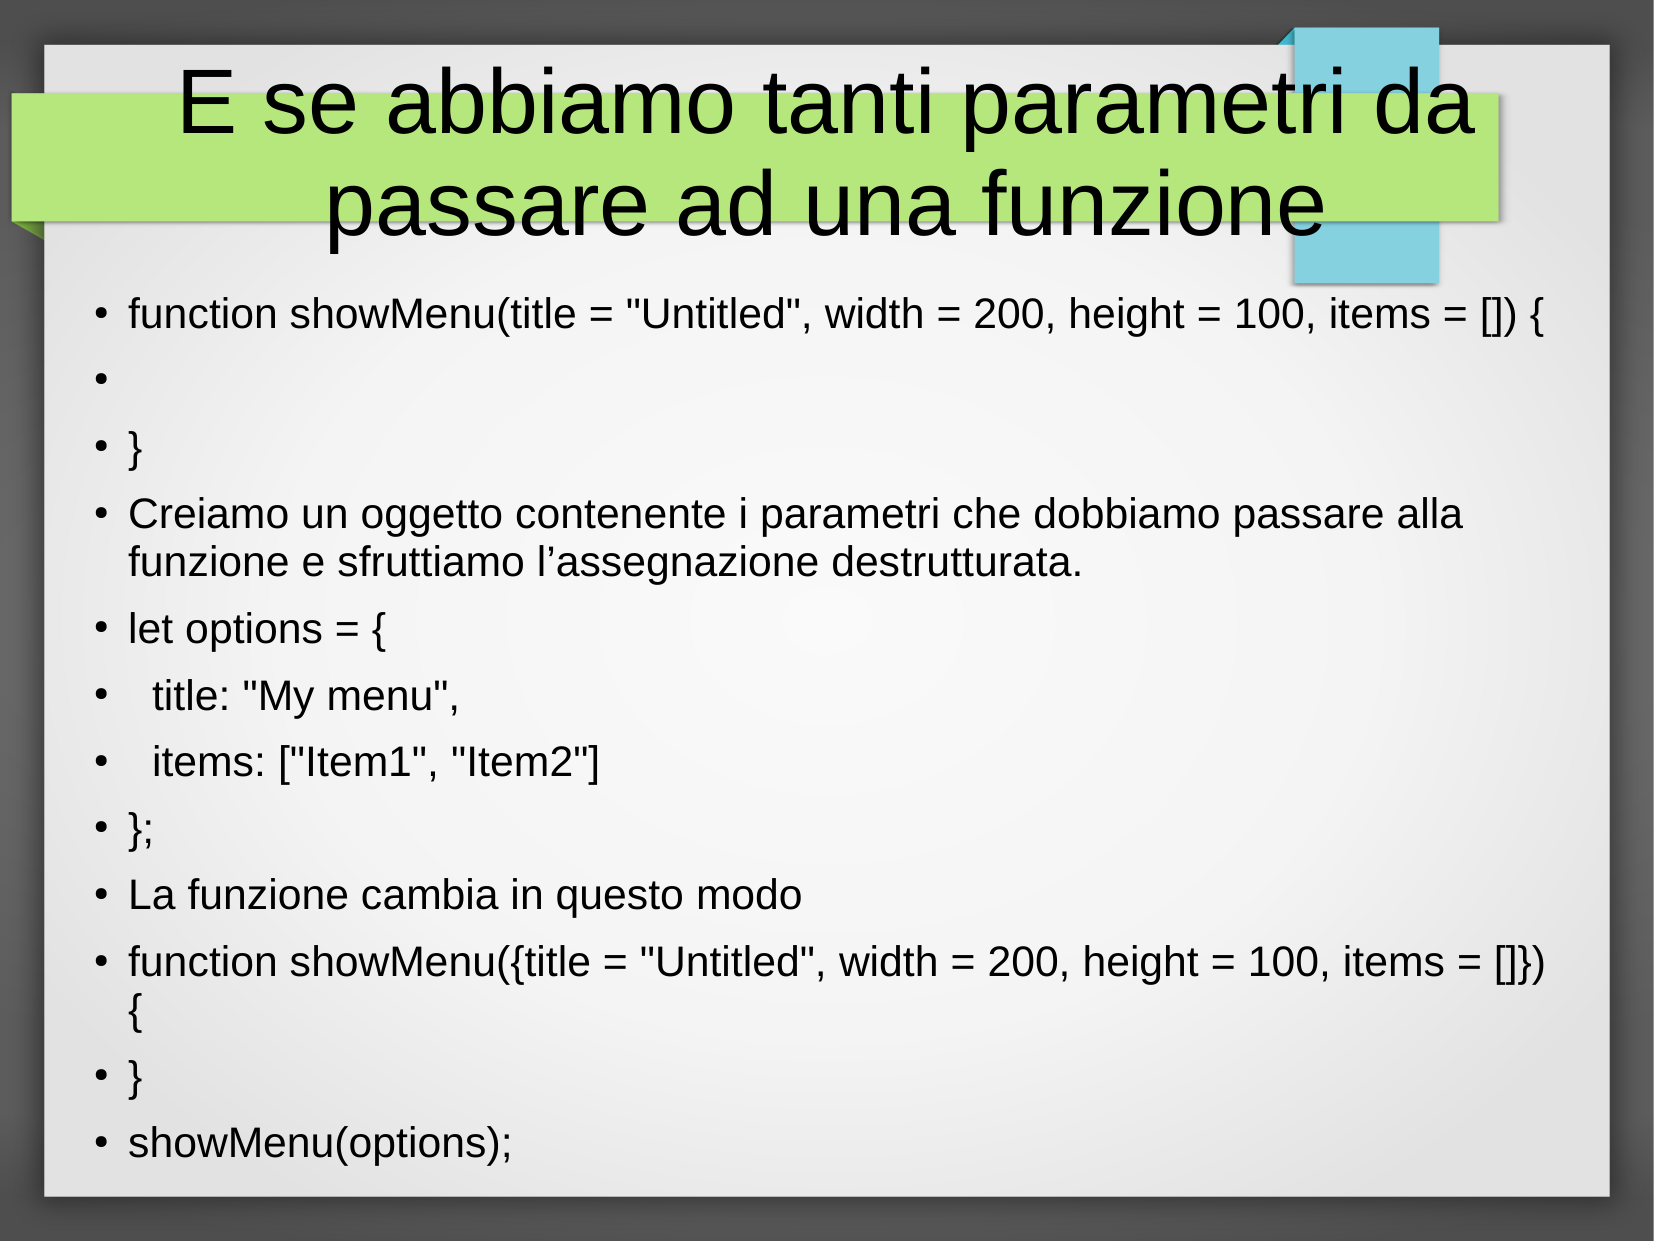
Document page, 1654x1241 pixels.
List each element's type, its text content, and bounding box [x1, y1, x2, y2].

picture [0, 0, 1654, 1241]
list function showMenu(title = "Untitled", width = 200, height = 100, items = []) { } Creiamo un oggetto contenente i parametri che dobbiamo passare alla funzione e sfruttiamo l’assegnazione destrutturata. let options = { title: "My menu", items: ["Item1", "Item2"] }; La funzione cambia in questo modo function showMenu({title = "Untitled", width = 200, height = 100, items = []}) { } showMenu(options); [82, 290, 1571, 1170]
title E se abbiamo tanti parametri da passare ad una funzione [82, 49, 1571, 257]
